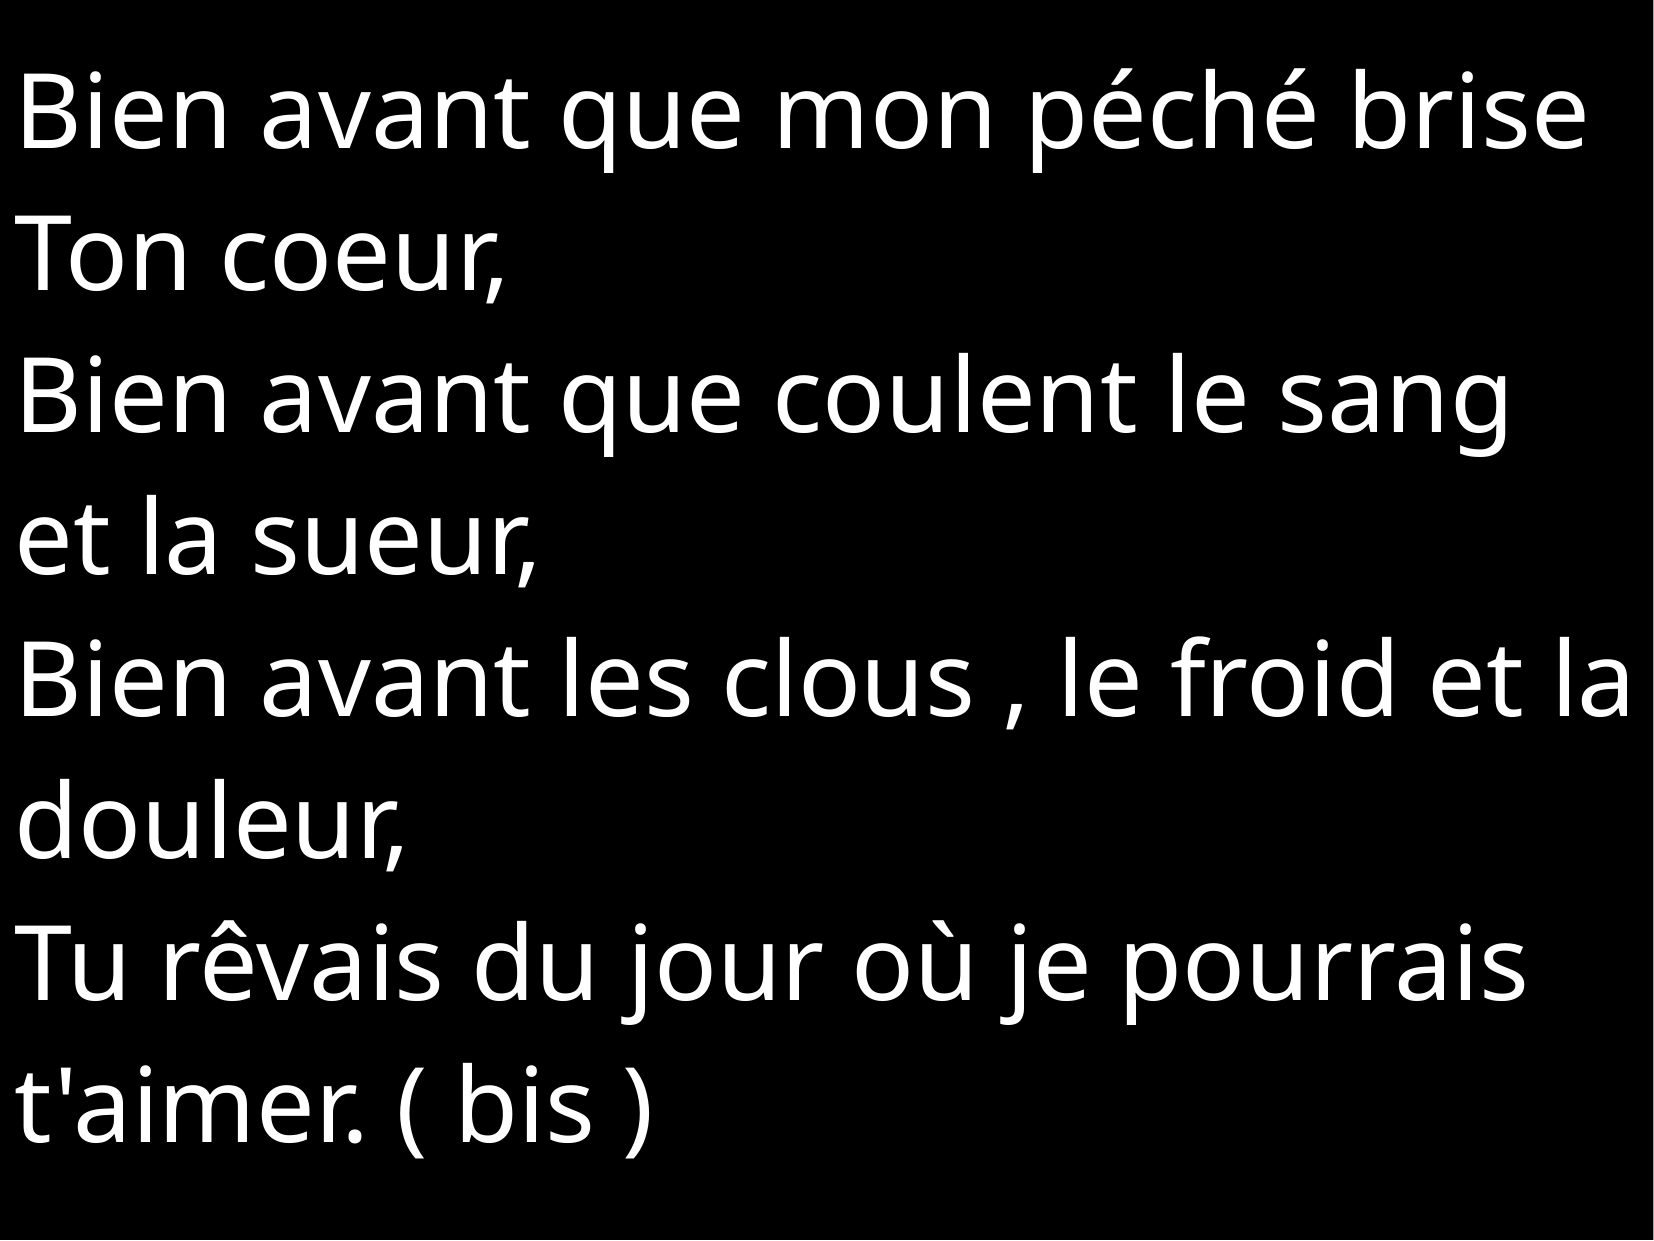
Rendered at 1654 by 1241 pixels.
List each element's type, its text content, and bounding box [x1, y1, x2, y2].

text_box Bien avant que mon péché brise Ton coeur, Bien avant que coulent le sang et la sueur, Bien avant les clous , le froid et la douleur, Tu rêvais du jour où je pourrais t'aimer. ( bis ) [0, 29, 1654, 1211]
